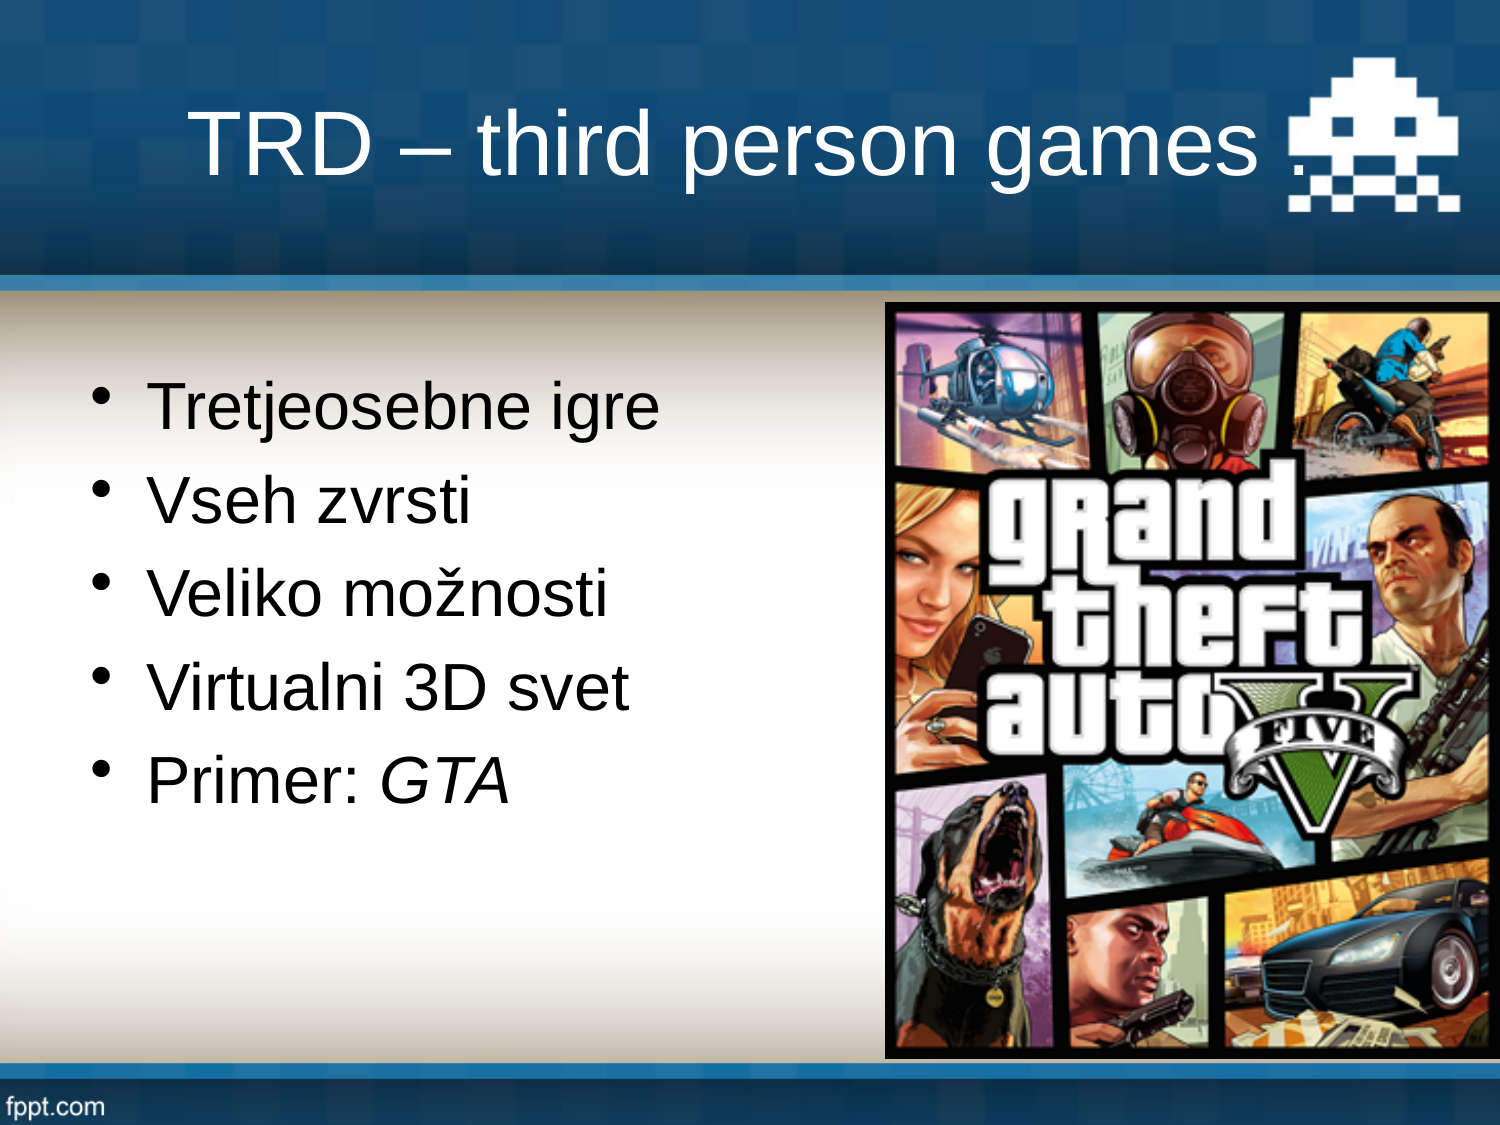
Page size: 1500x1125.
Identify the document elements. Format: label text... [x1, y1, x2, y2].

list Tretjeosebne igre Vseh zvrsti Veliko možnosti Virtualni 3D svet Primer: GTA [75, 262, 1425, 1005]
picture [0, 0, 1500, 1125]
title TRD – third person games . [75, 45, 1425, 233]
